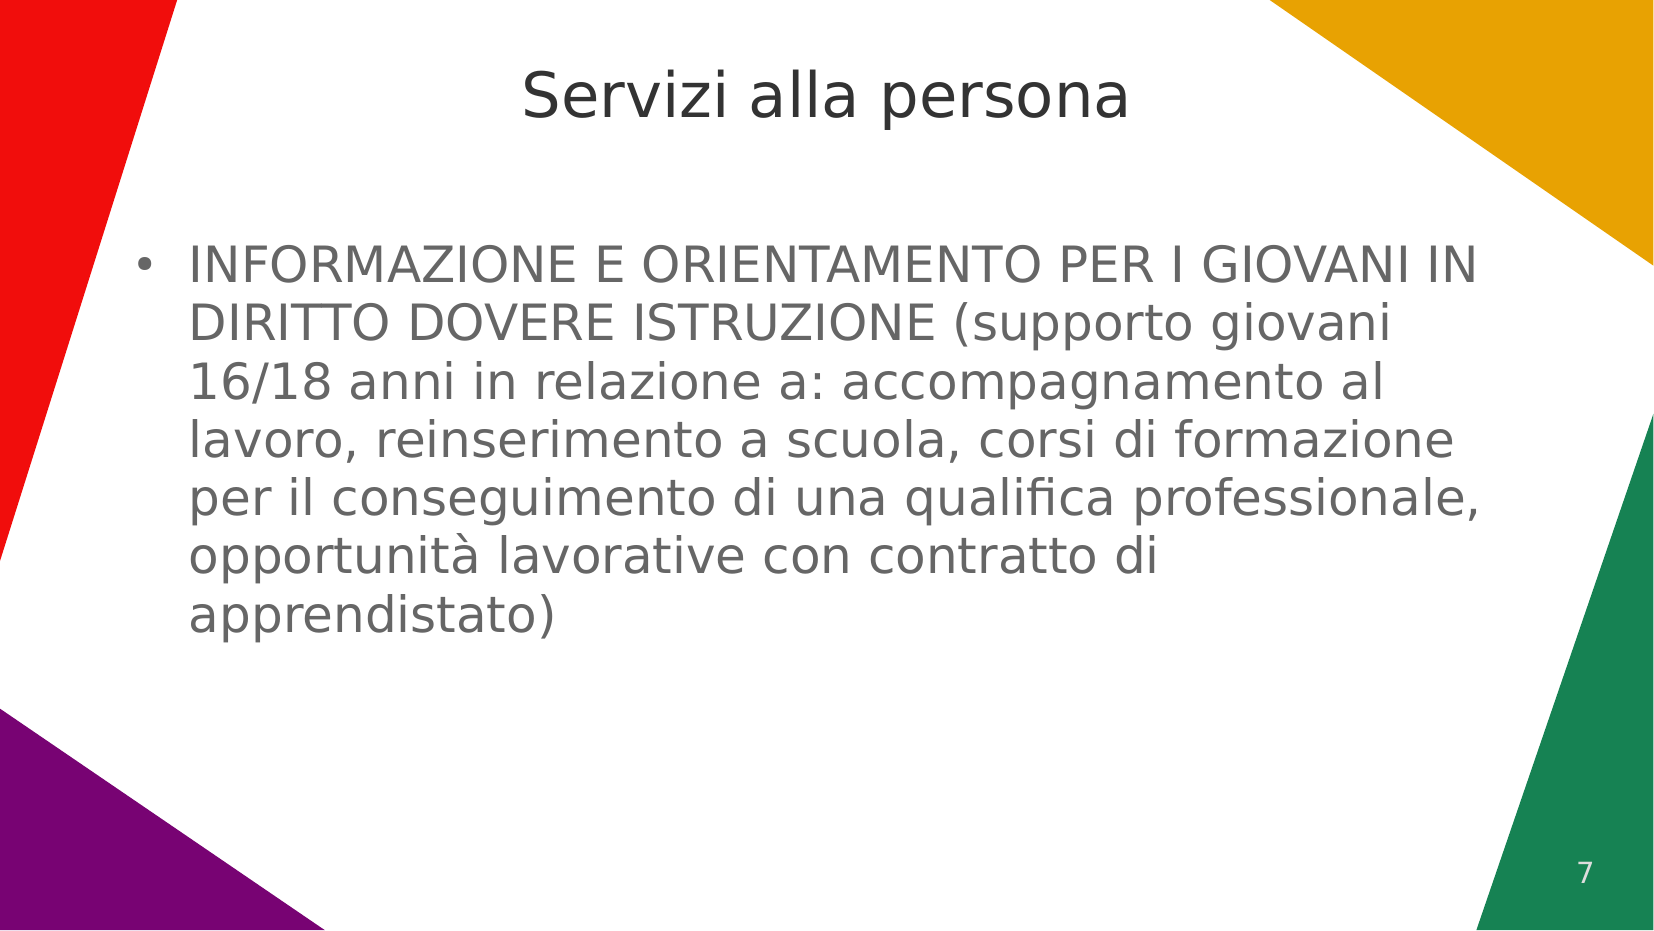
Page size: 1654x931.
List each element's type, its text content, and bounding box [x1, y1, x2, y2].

title Servizi alla persona [118, 59, 1536, 132]
list INFORMAZIONE E ORIENTAMENTO PER I GIOVANI IN DIRITTO DOVERE ISTRUZIONE (supporto giovani 16/18 anni in relazione a: accompagnamento al lavoro, reinserimento a scuola, corsi di formazione per il conseguimento di una qualifica professionale, opportunità lavorative con contratto di apprendistato) [118, 236, 1536, 827]
